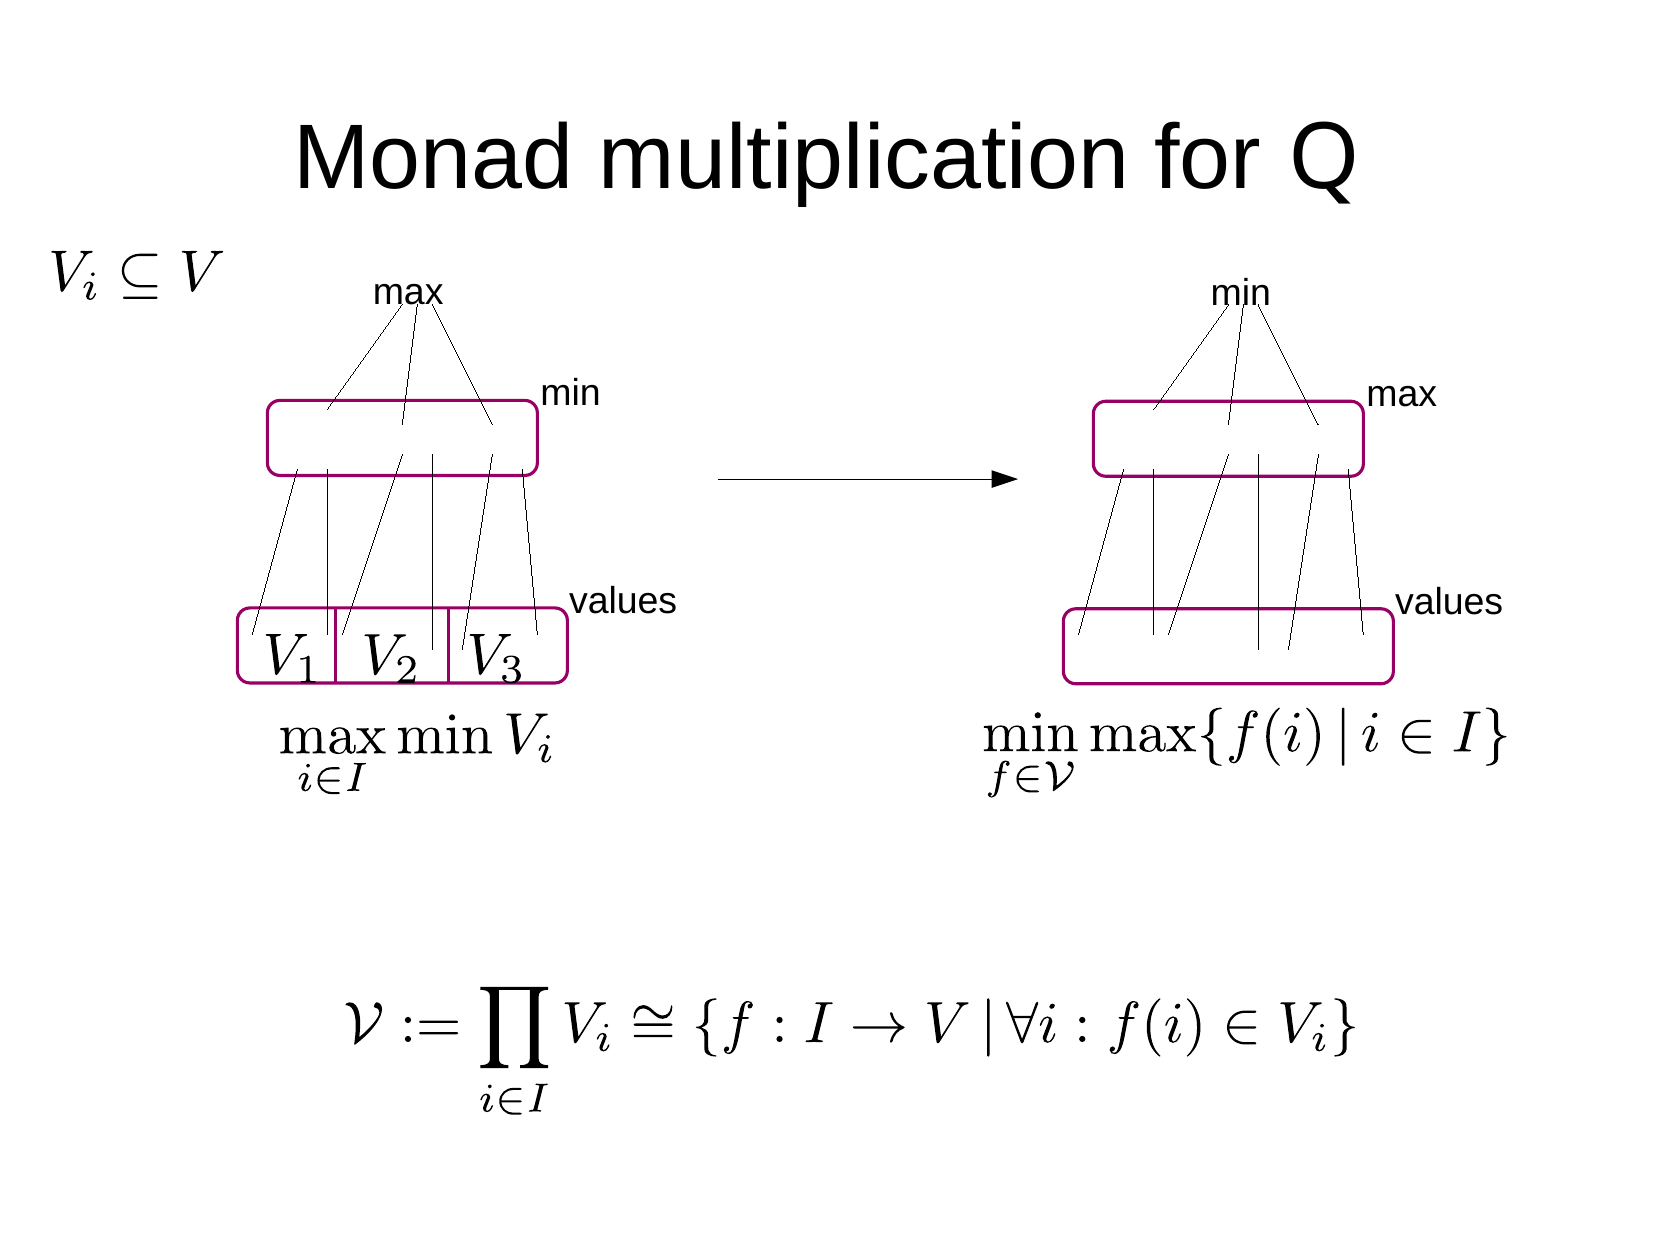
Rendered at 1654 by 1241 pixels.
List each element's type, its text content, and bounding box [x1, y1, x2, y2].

text_box [361, 634, 419, 683]
text_box min [1195, 263, 1301, 321]
text_box [466, 634, 524, 684]
text_box [262, 634, 320, 683]
text_box [47, 250, 226, 301]
text_box [278, 713, 554, 795]
text_box [343, 980, 1360, 1115]
text_box [982, 707, 1511, 798]
text_box values [554, 572, 704, 629]
text_box max [1351, 365, 1457, 423]
text_box min [525, 364, 631, 422]
title Monad multiplication for Q [82, 49, 1571, 257]
text_box max [358, 262, 463, 320]
text_box values [1380, 572, 1530, 630]
